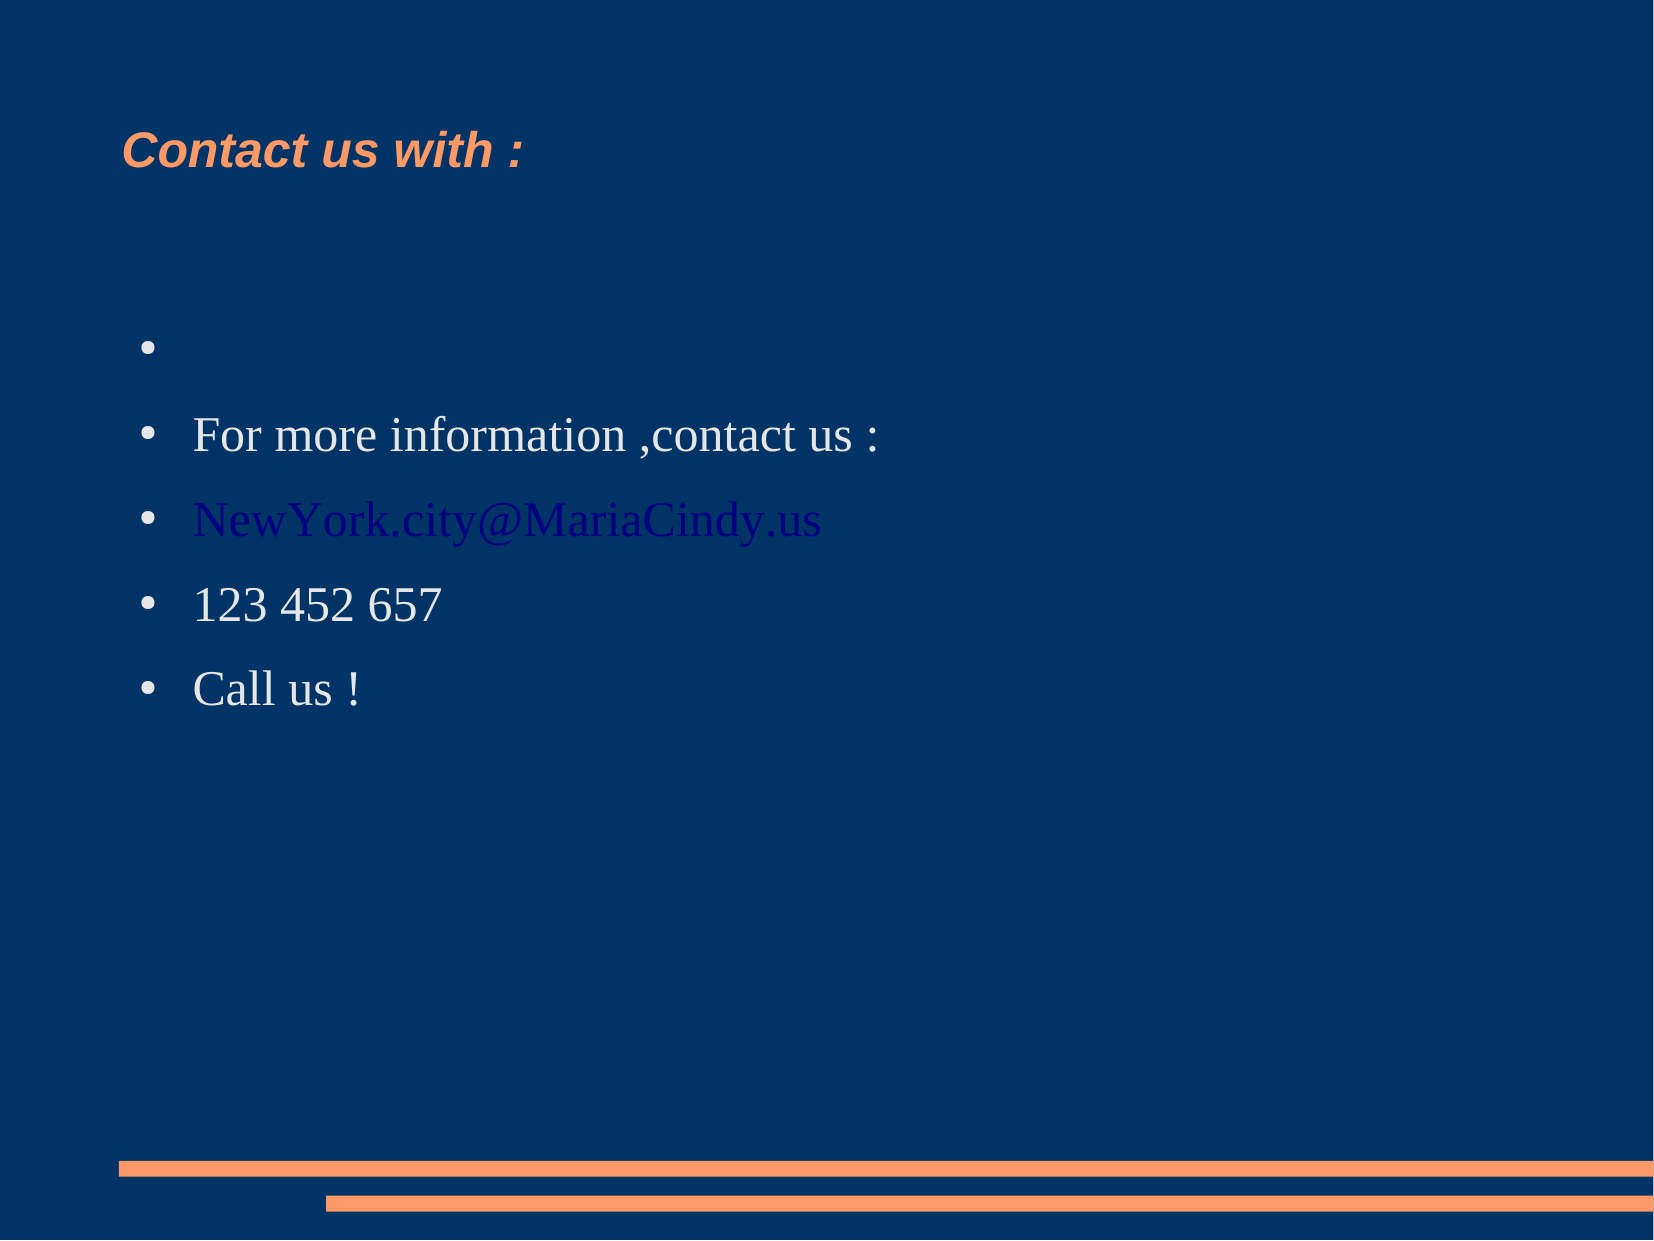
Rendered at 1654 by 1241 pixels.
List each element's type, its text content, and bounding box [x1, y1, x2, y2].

list For more information ,contact us : NewYork.city@MariaCindy.us 123 452 657 Call us ! [121, 322, 1561, 1132]
title Contact us with : [121, 46, 1534, 254]
